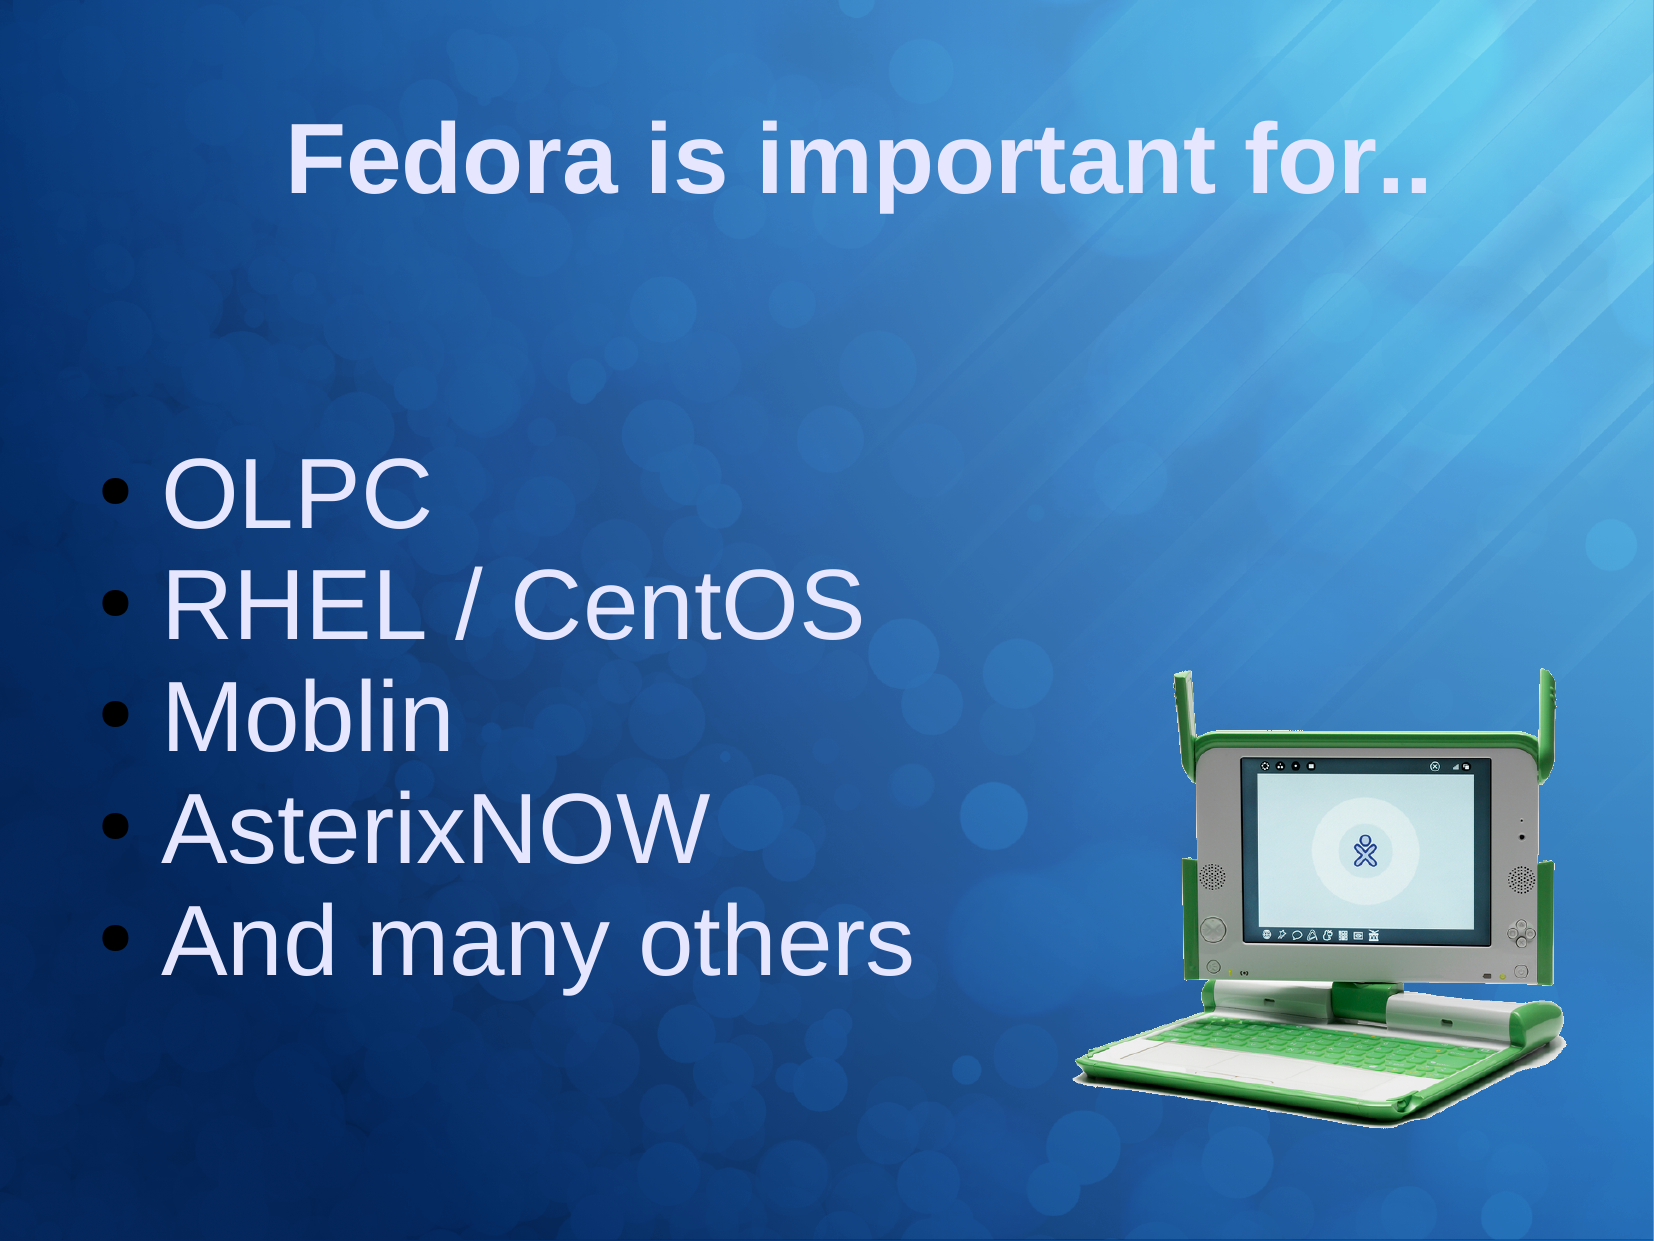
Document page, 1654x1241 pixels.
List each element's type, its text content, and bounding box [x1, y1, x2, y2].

picture [0, 0, 1654, 1241]
text_box Fedora is important for.. OLPC RHEL / CentOS Moblin AsterixNOW And many others [97, 92, 1586, 1007]
